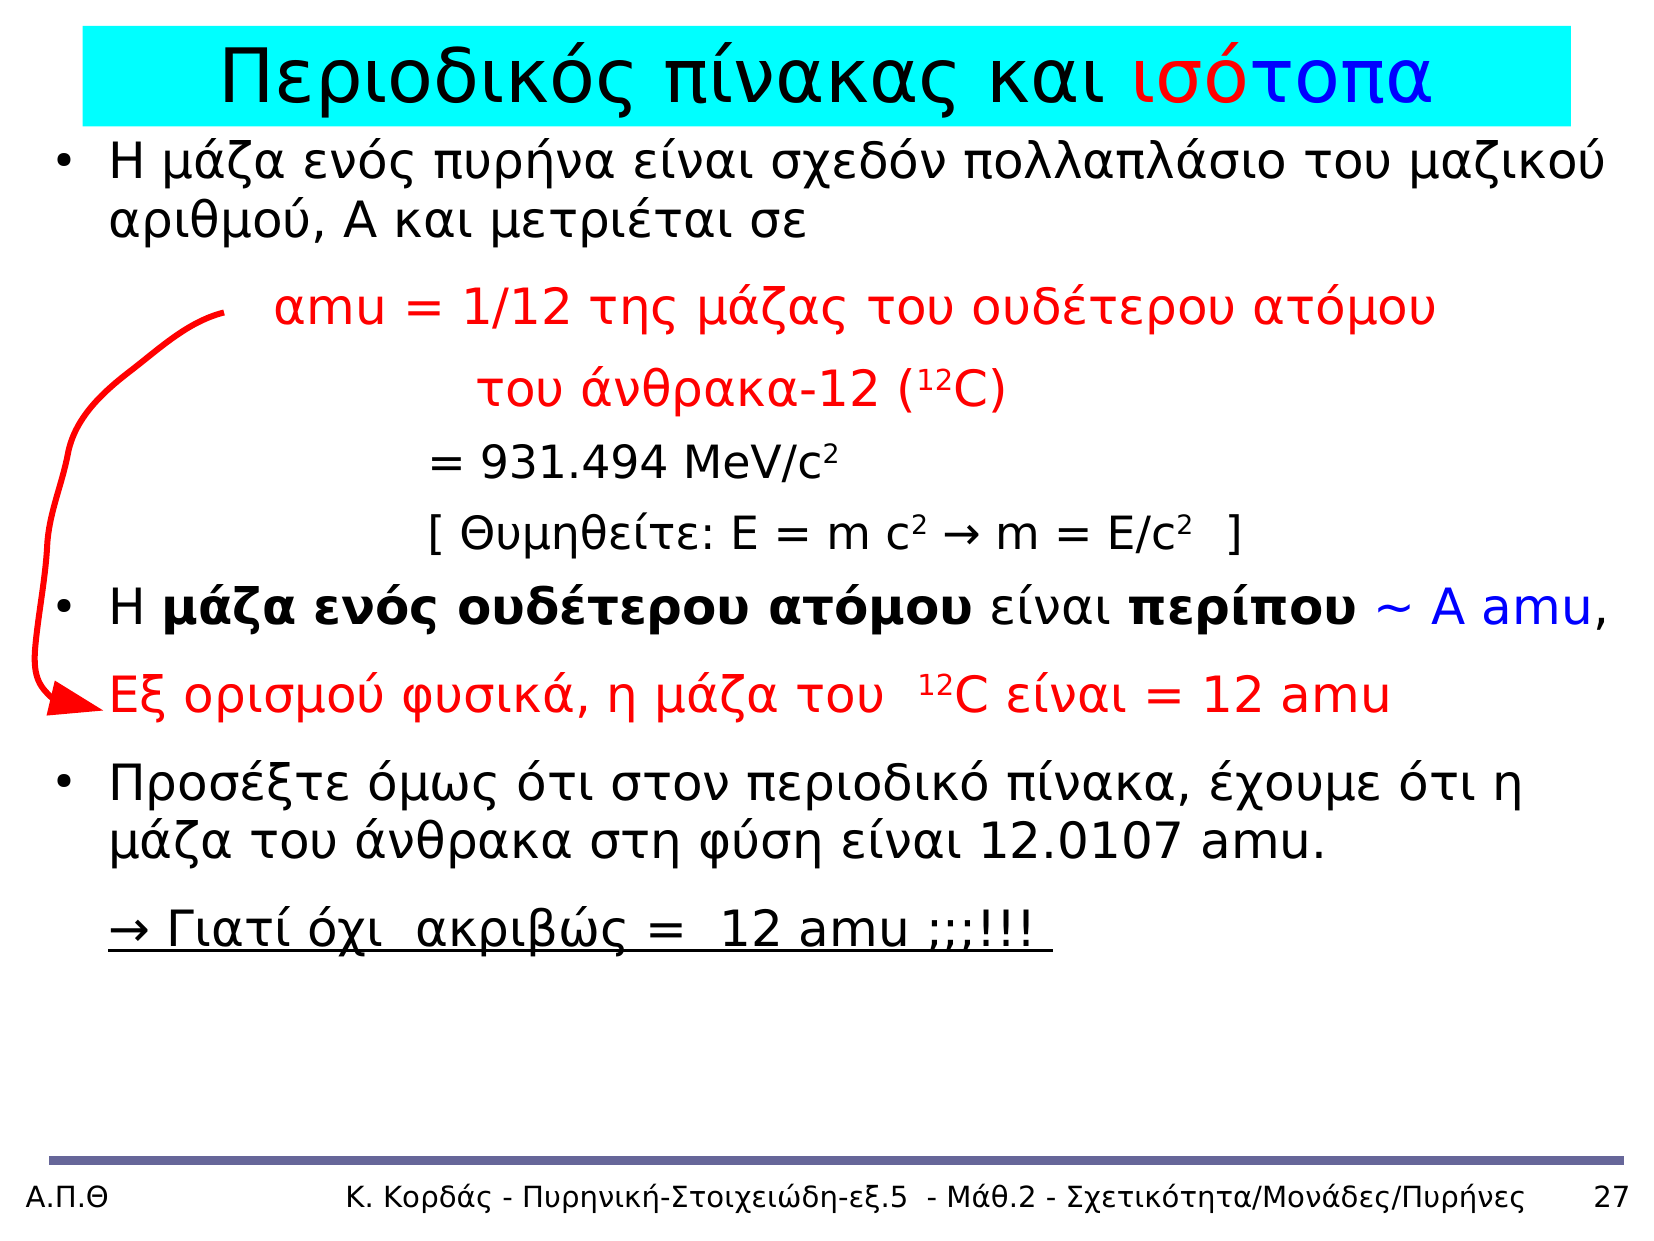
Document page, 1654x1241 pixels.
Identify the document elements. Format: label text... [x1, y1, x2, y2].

list Η μάζα ενός πυρήνα είναι σχεδόν πολλαπλάσιο του μαζικού αριθμού, Α και μετριέται σε αmu = 1/12 της μάζας του ουδέτερου ατόμου του άνθρακα-12 (12C) = 931.494 ΜeV/c2 [ Θυμηθείτε: Ε = m c2 → m = E/c2 ] H μάζα ενός ουδέτερου ατόμου είναι περίπου ~ Α amu, Εξ ορισμού φυσικά, η μάζα του 12C είναι = 12 amu Προσέξτε όμως ότι στον περιοδικό πίνακα, έχουμε ότι η μάζα του άνθρακα στη φύση είναι 12.0107 amu. → Γιατί όχι ακριβώς = 12 amu ;;;!!! [37, 132, 1613, 1143]
title Περιοδικός πίνακας και ισότοπα [82, 25, 1571, 127]
